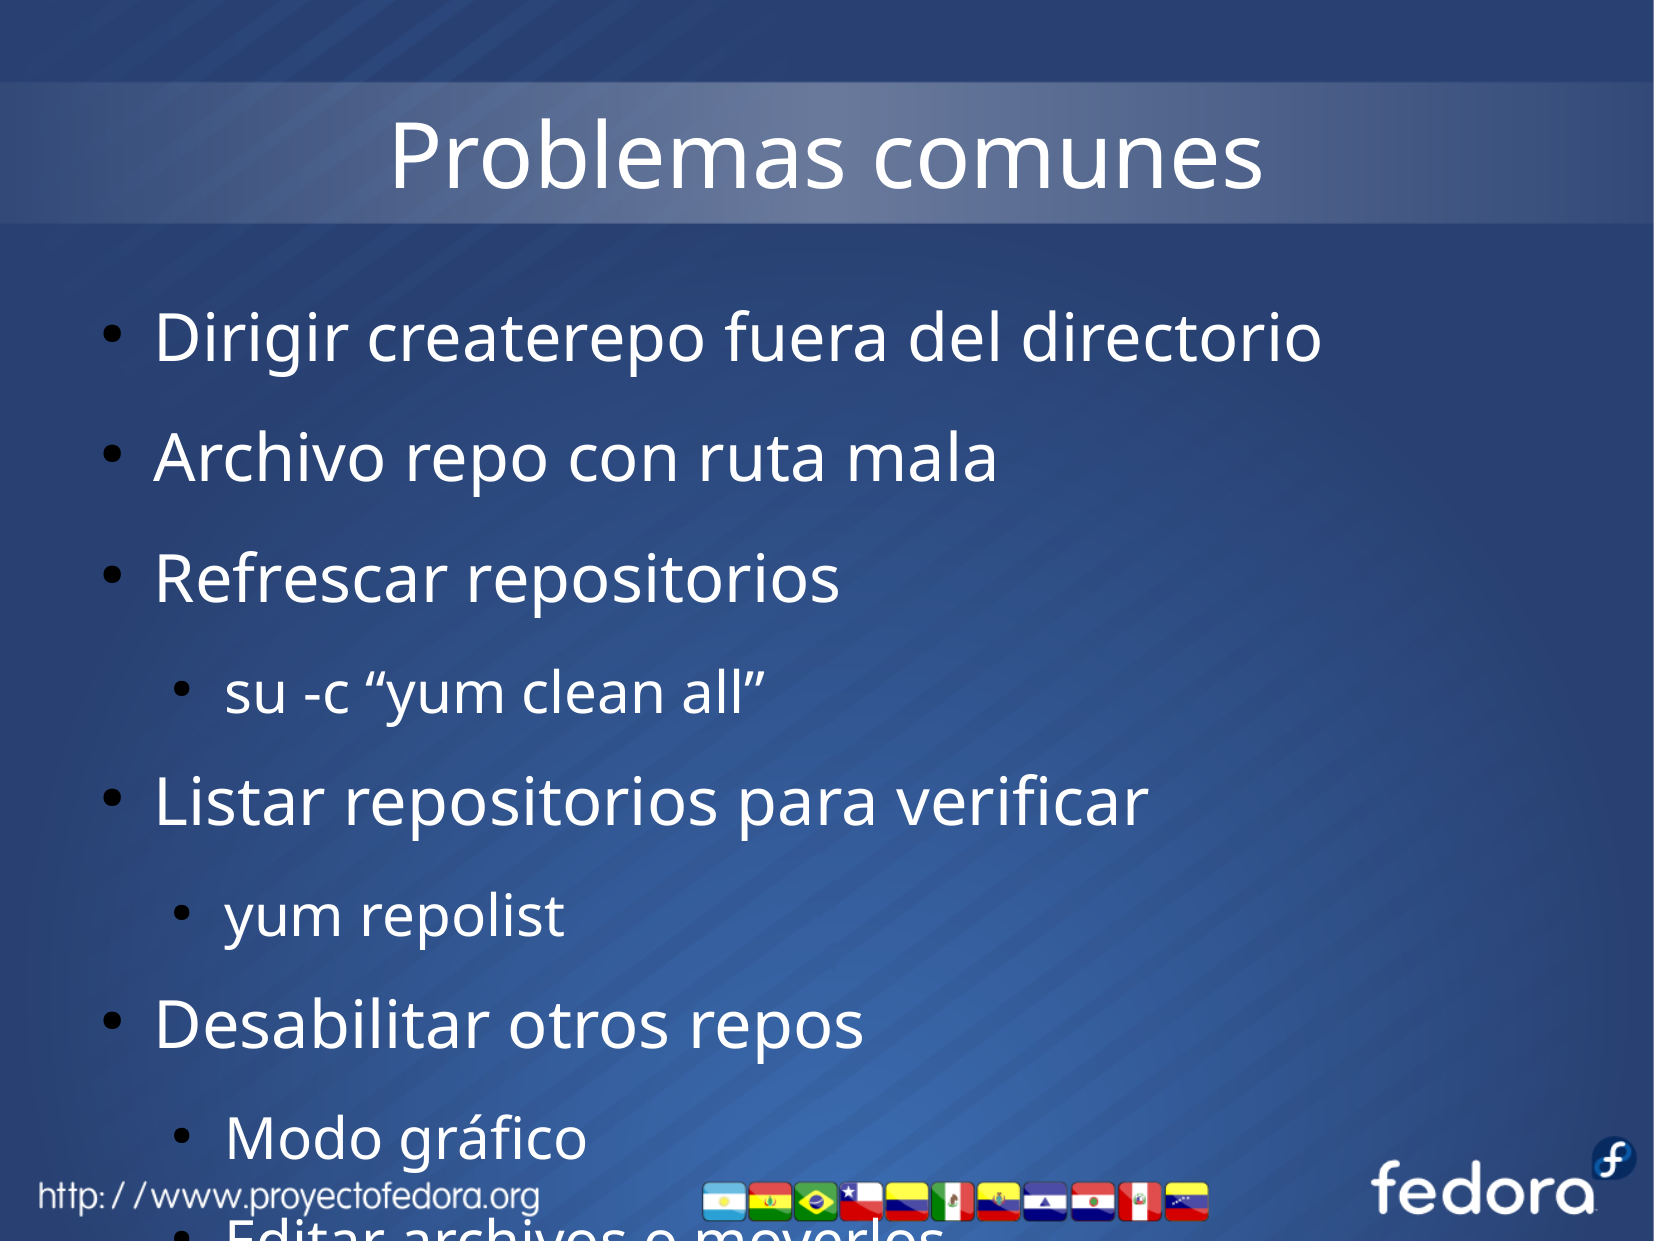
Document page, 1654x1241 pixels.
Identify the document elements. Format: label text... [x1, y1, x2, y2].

picture [573, 1234, 590, 1241]
picture [820, 1234, 835, 1241]
title Problemas comunes [82, 56, 1571, 250]
picture [757, 1234, 774, 1241]
picture [0, 0, 1654, 1241]
picture [265, 1234, 281, 1241]
picture [704, 1234, 718, 1241]
picture [652, 1234, 669, 1241]
picture [495, 1235, 510, 1241]
picture [723, 1234, 738, 1241]
list Dirigir createrepo fuera del directorio Archivo repo con ruta mala Refrescar repositorios su -c “yum clean all” Listar repositorios para verificar yum repolist Desabilitar otros repos Modo gráfico Editar archivos o moverlos [82, 290, 1571, 1144]
picture [892, 1234, 909, 1241]
